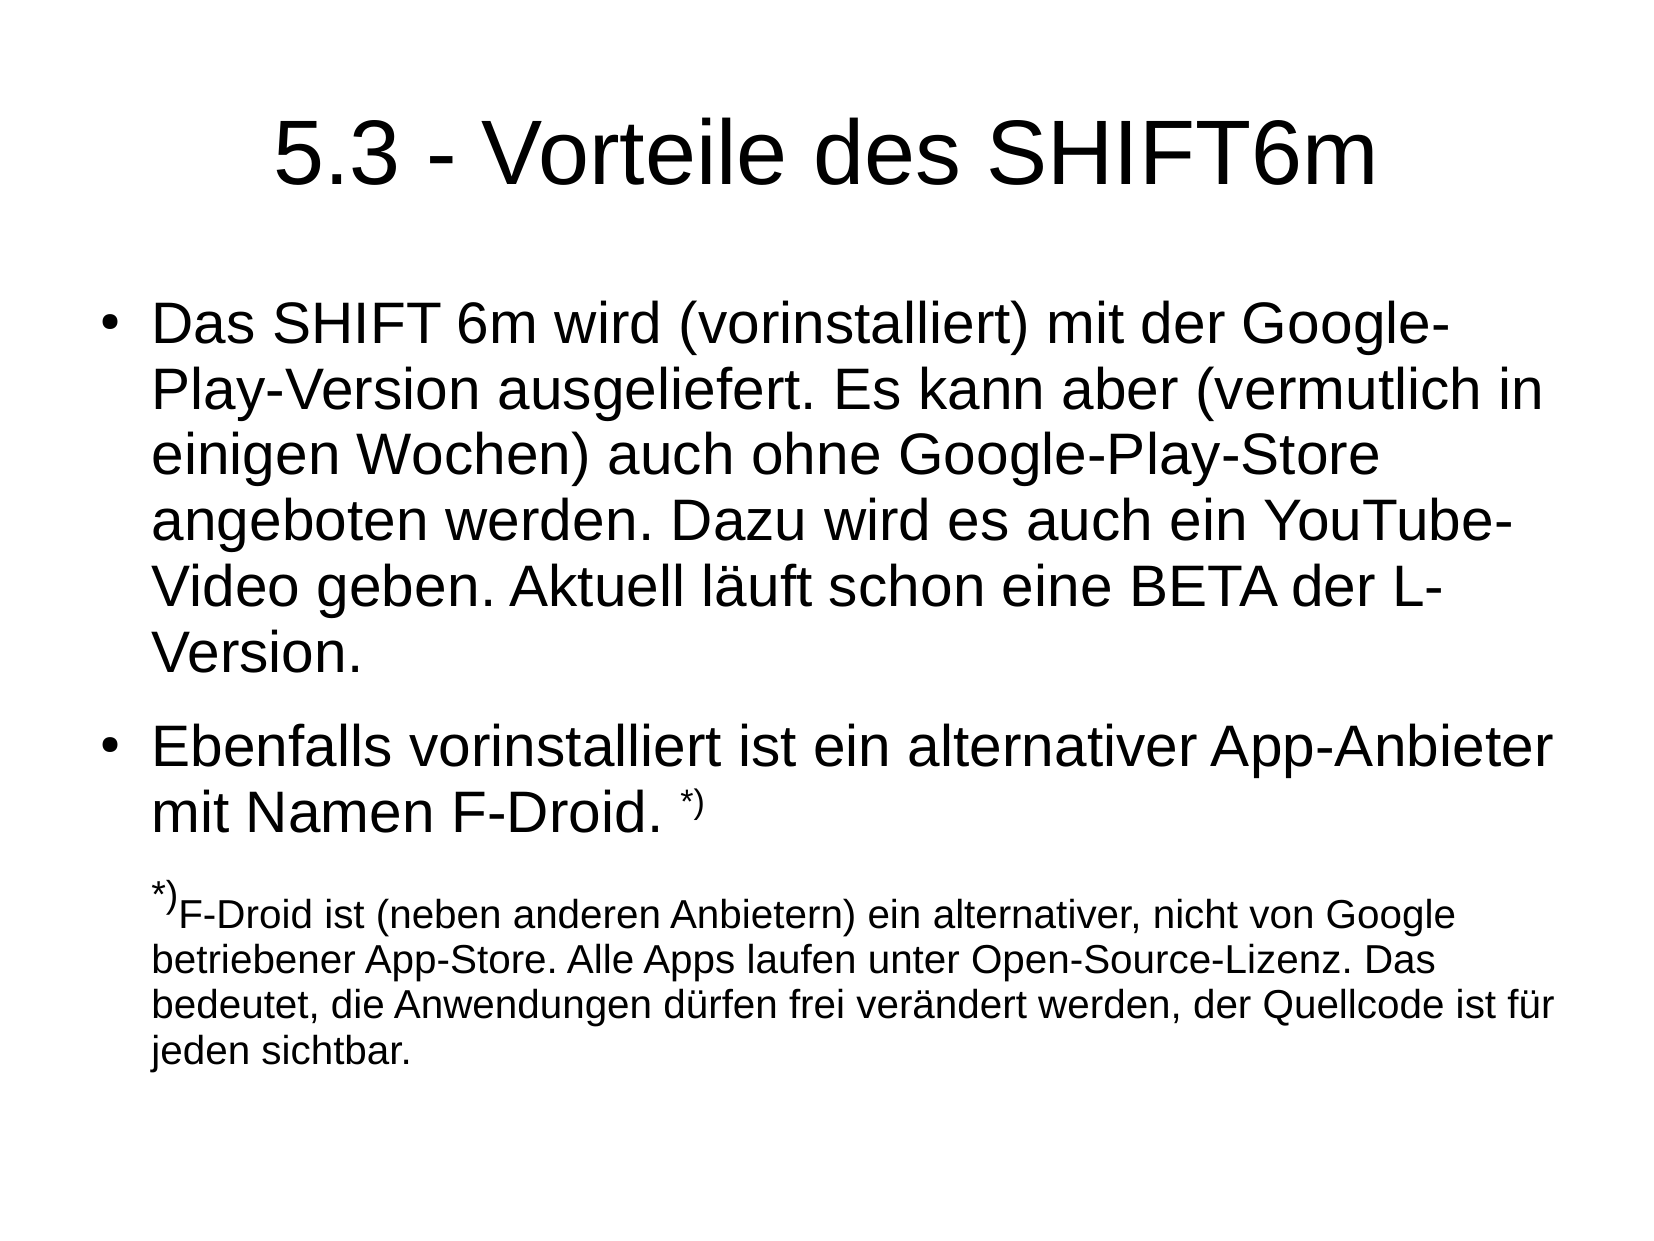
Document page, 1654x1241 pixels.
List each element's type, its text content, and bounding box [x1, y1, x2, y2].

list Das SHIFT 6m wird (vorinstalliert) mit der Google-Play-Version ausgeliefert. Es kann aber (vermutlich in einigen Wochen) auch ohne Google-Play-Store angeboten werden. Dazu wird es auch ein YouTube-Video geben. Aktuell läuft schon eine BETA der L-Version. Ebenfalls vorinstalliert ist ein alternativer App-Anbieter mit Namen F-Droid. *) *)F-Droid ist (neben anderen Anbietern) ein alternativer, nicht von Google betriebener App-Store. Alle Apps laufen unter Open-Source-Lizenz. Das bedeutet, die Anwendungen dürfen frei verändert werden, der Quellcode ist für jeden sichtbar. [82, 290, 1571, 1075]
title 5.3 - Vorteile des SHIFT6m [82, 49, 1571, 257]
